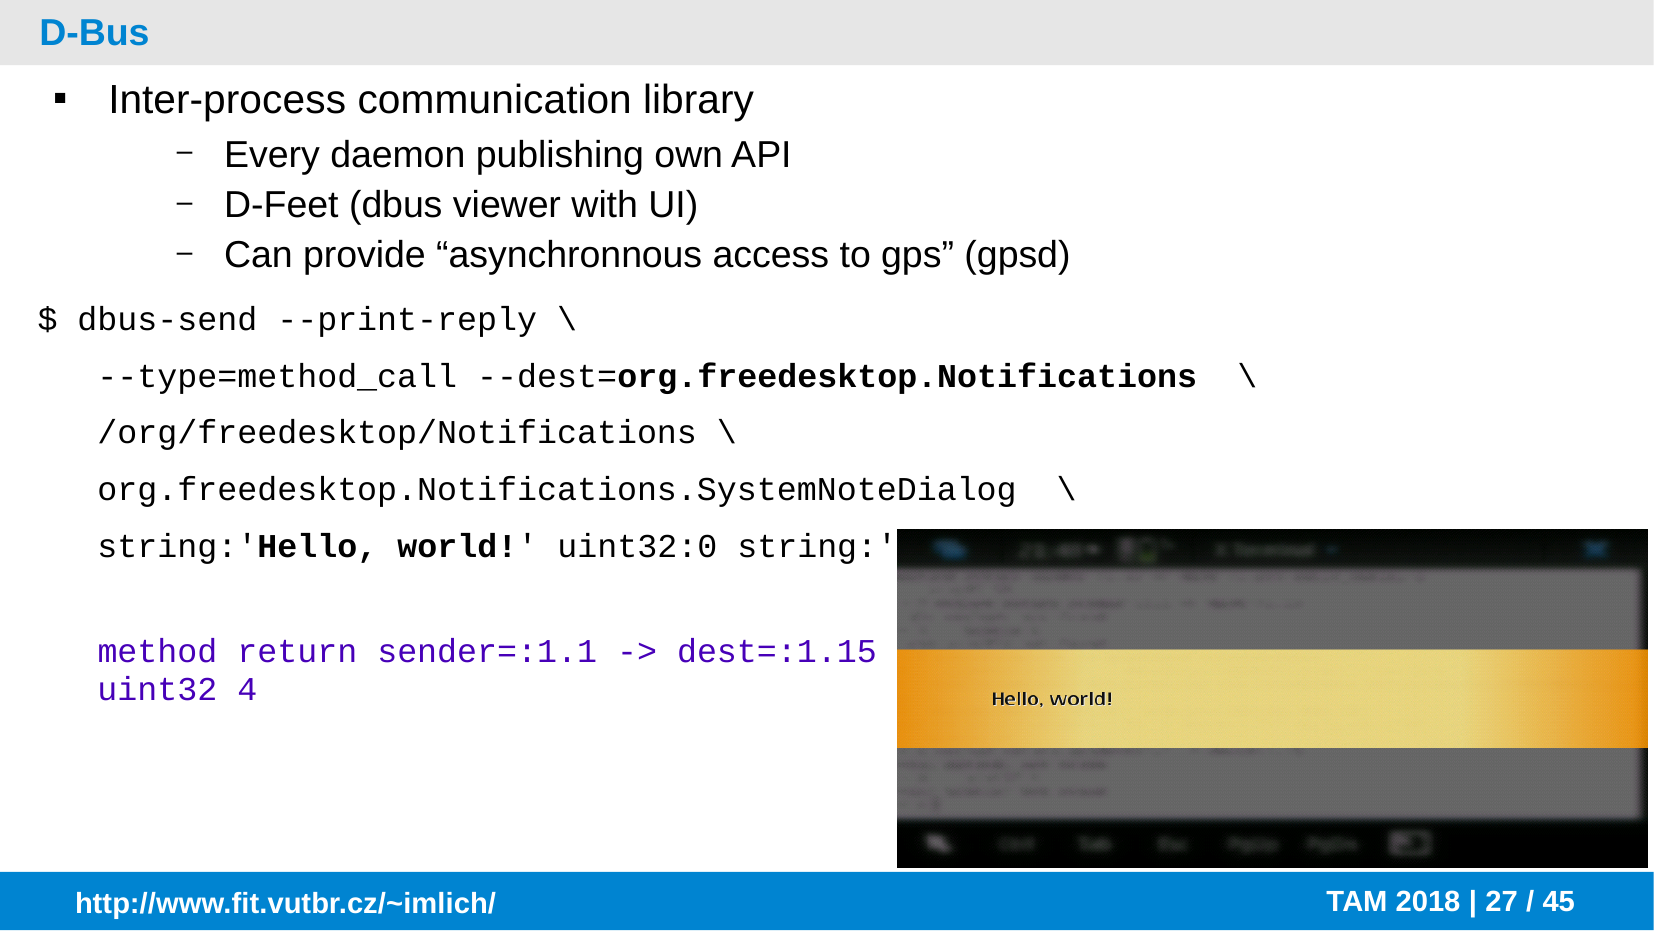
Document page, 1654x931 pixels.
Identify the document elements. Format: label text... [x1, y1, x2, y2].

title D-Bus [39, 4, 1615, 61]
picture [897, 529, 1648, 868]
list Inter-process communication library Every daemon publishing own API D-Feet (dbus viewer with UI) Can provide “asynchronnous access to gps” (gpsd) $ dbus-send --print-reply \ --type=method_call --dest=org.freedesktop.Notifications \ /org/freedesktop/Notifications \ org.freedesktop.Notifications.SystemNoteDialog \ string:'Hello, world!' uint32:0 string:'NAO OK!' \ method return sender=:1.1 -> dest=:1.15 uint32 4 [37, 76, 1613, 844]
